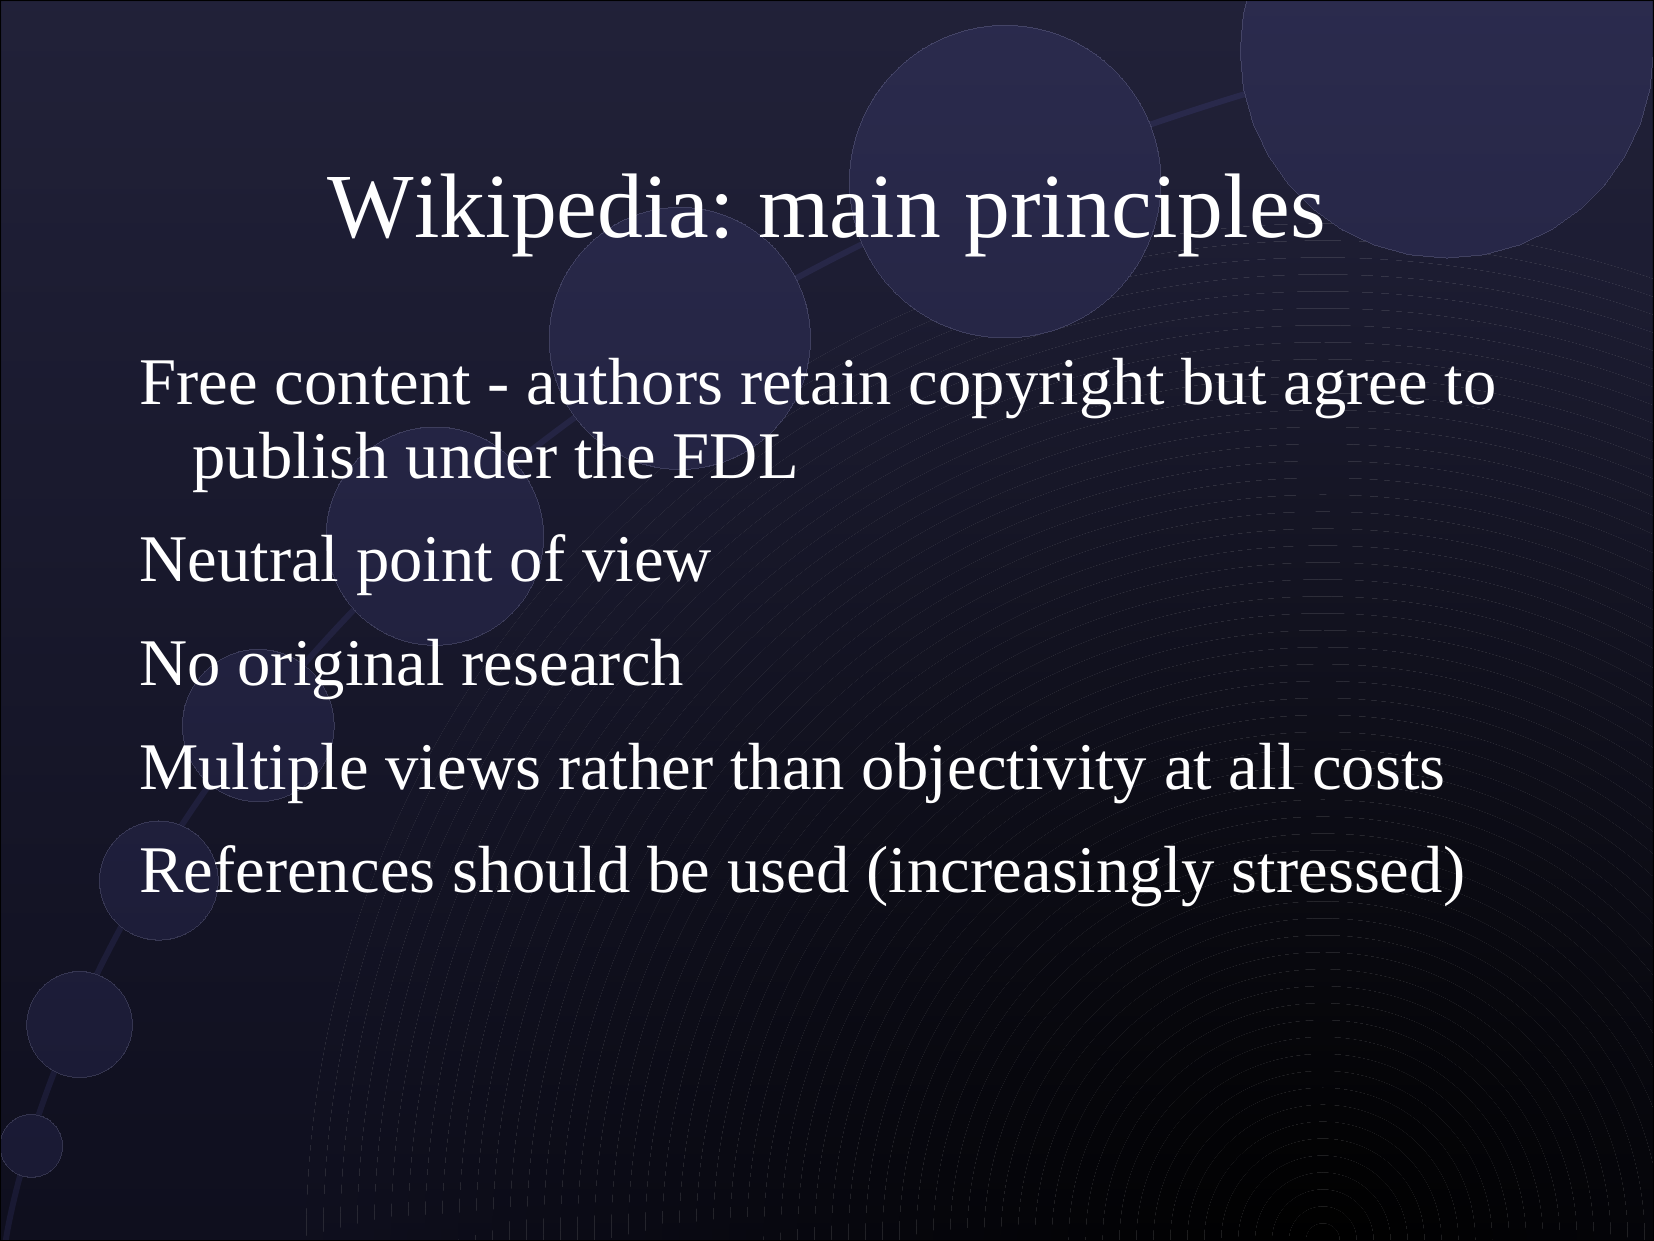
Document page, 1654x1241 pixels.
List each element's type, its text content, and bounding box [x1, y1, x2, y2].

title Wikipedia: main principles [121, 102, 1534, 311]
list Free content - authors retain copyright but agree to publish under the FDL Neutral point of view No original research Multiple views rather than objectivity at all costs References should be used (increasingly stressed) [121, 344, 1534, 1127]
